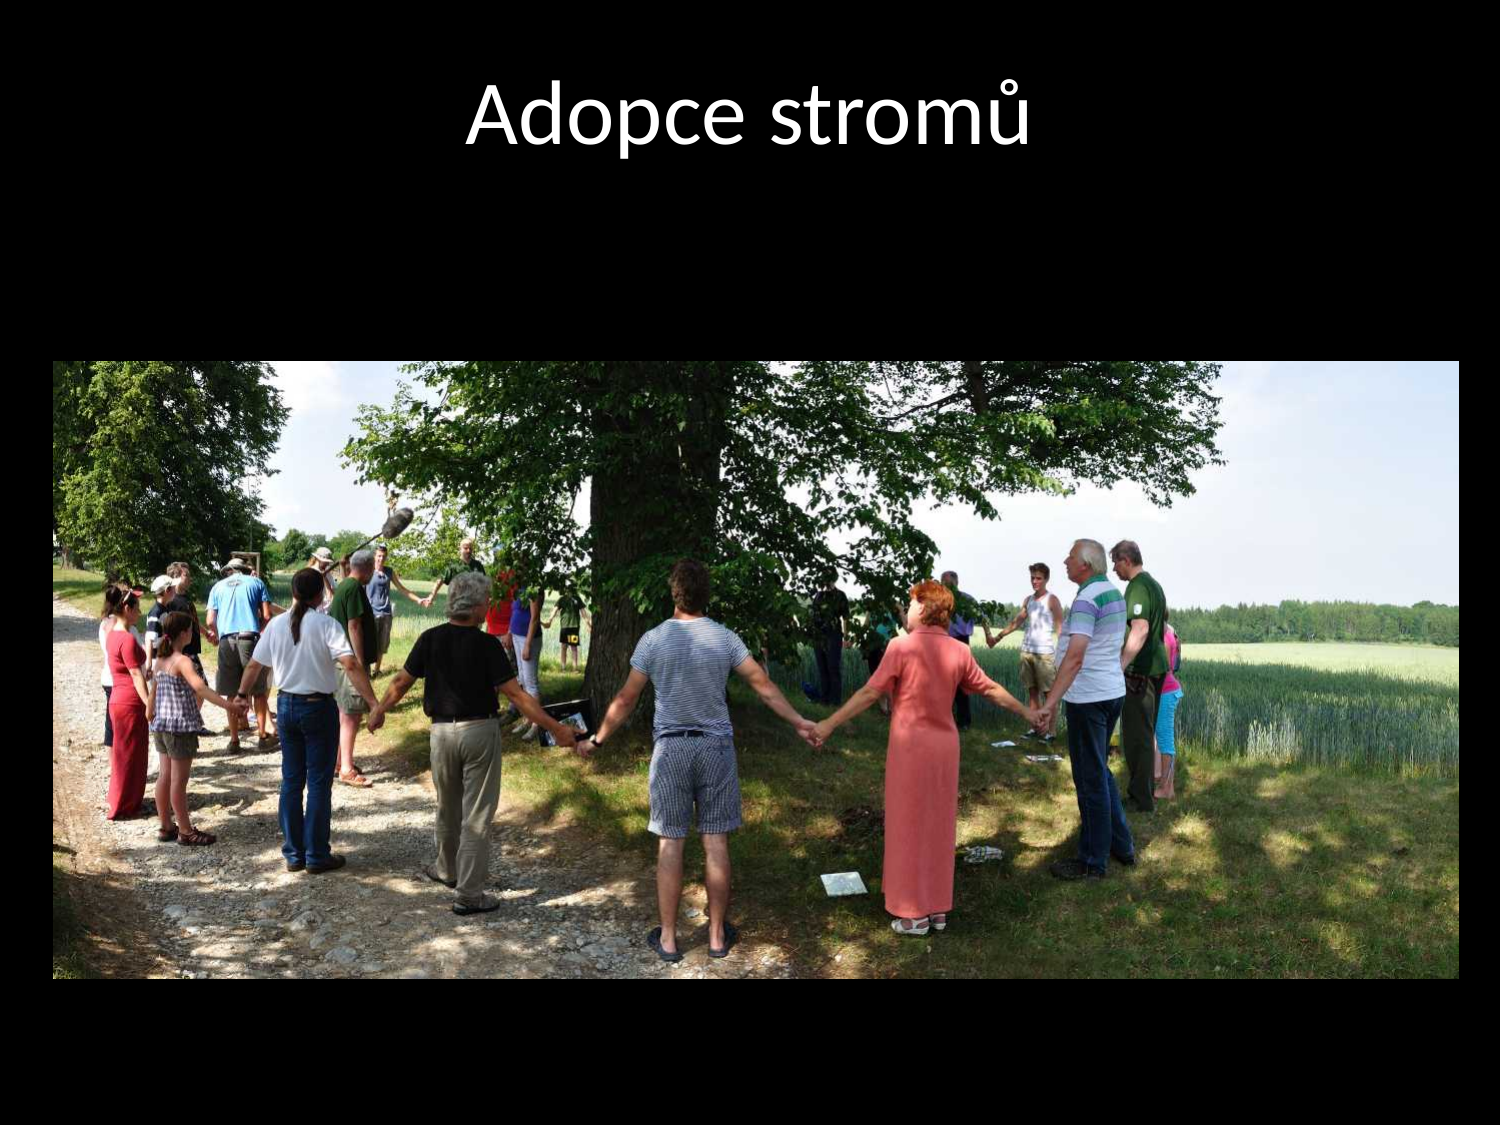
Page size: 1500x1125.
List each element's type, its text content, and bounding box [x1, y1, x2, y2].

title Adopce stromů [75, 45, 1425, 233]
picture [53, 361, 1459, 979]
